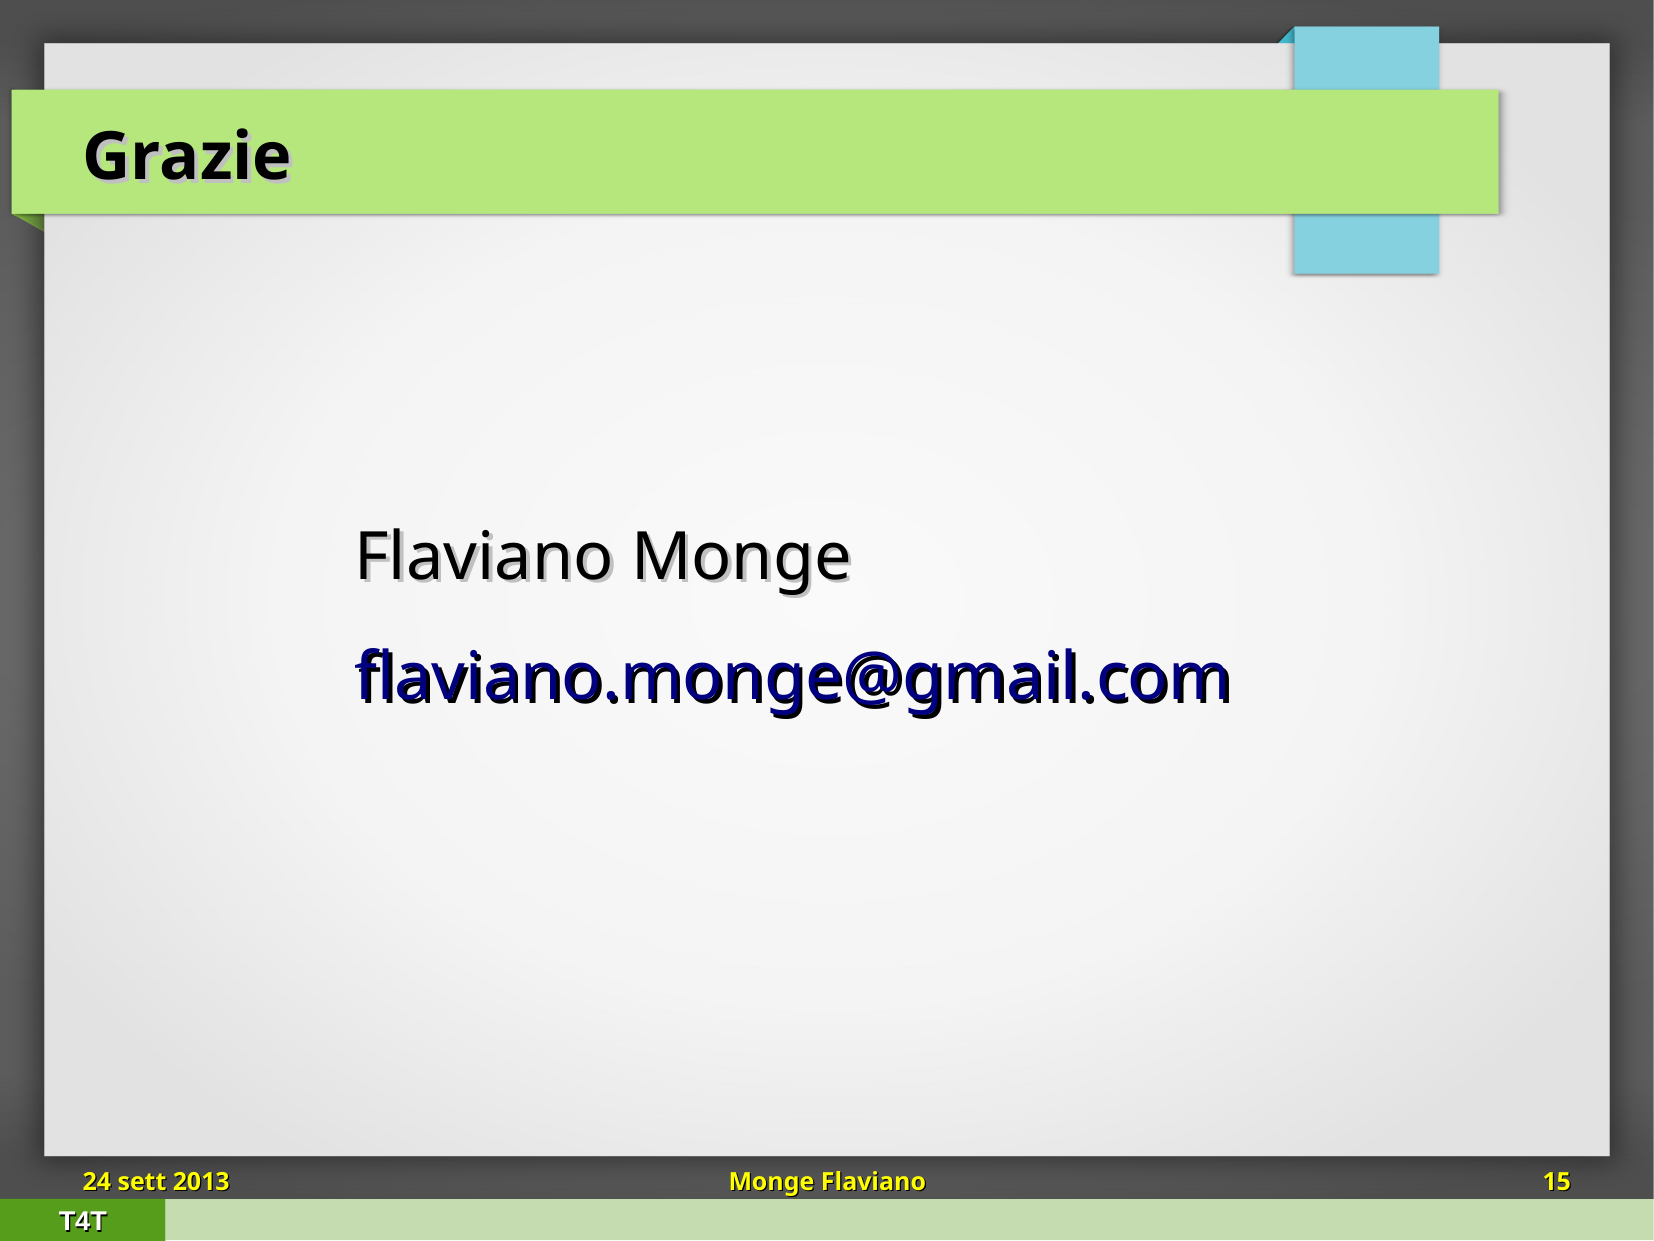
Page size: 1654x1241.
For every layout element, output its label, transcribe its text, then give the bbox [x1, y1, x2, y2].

list Flaviano Monge flaviano.monge@gmail.com [354, 507, 1335, 932]
title Grazie [82, 94, 1264, 213]
picture [0, 0, 1654, 1198]
